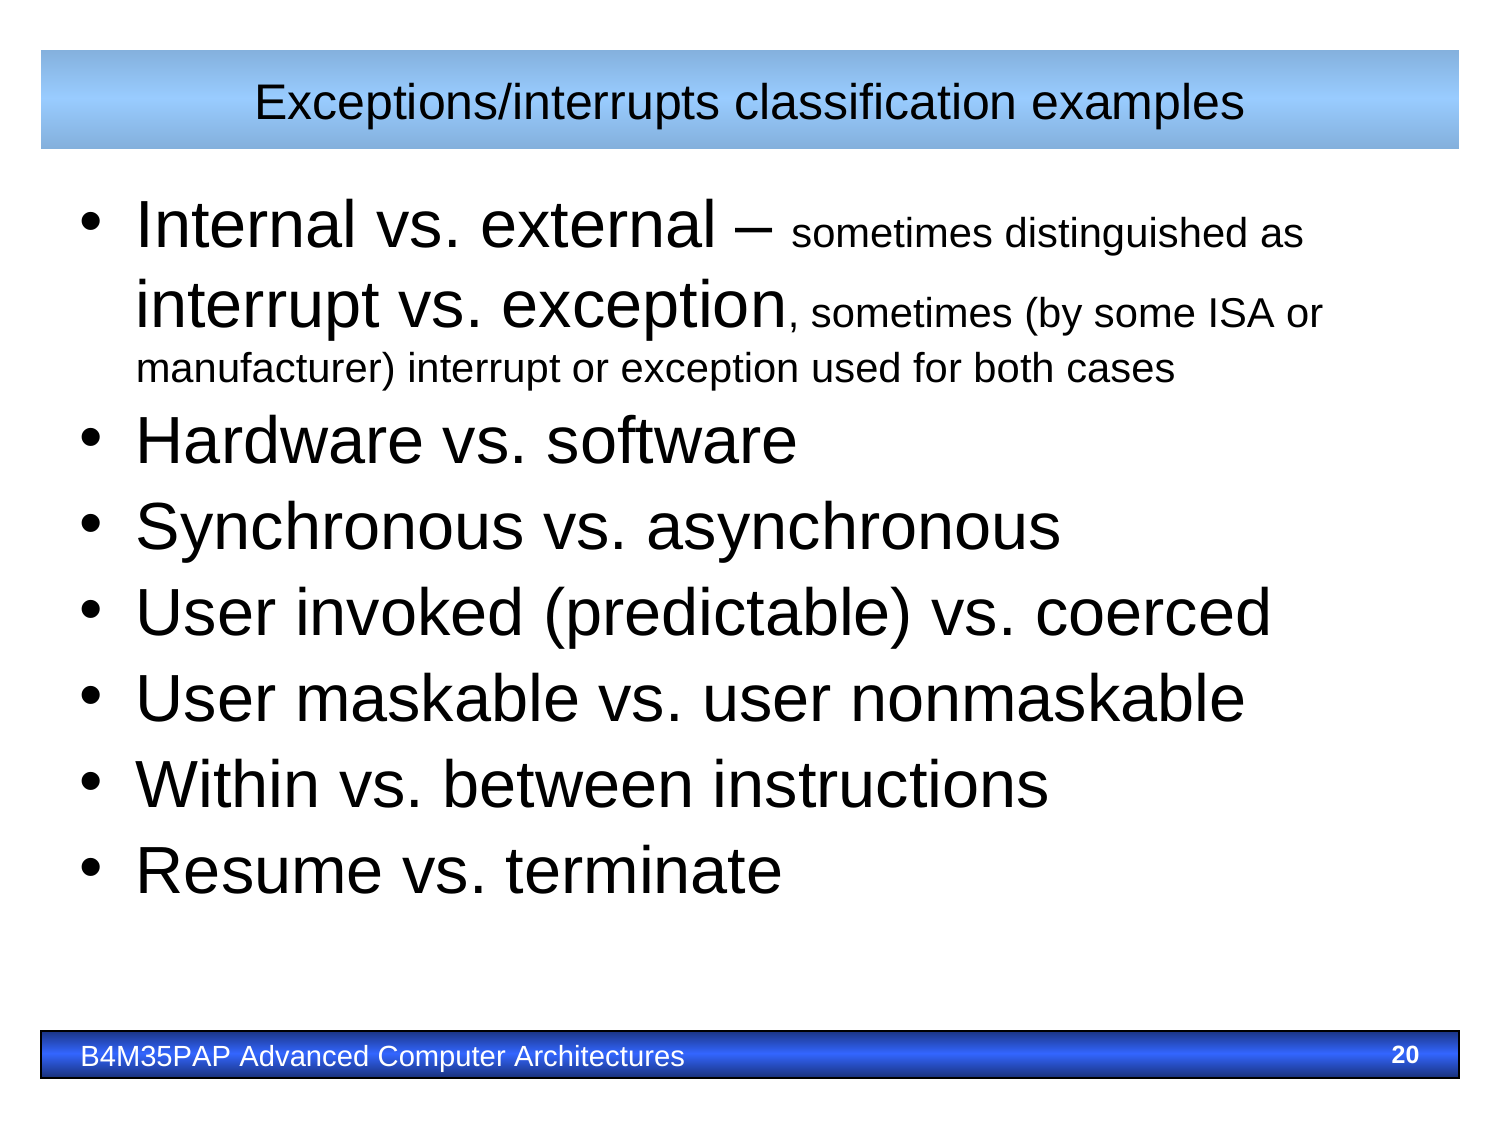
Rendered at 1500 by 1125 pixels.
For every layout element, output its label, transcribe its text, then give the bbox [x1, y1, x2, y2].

title Exceptions/interrupts classification examples [41, 50, 1459, 149]
list Internal vs. external – sometimes distinguished as interrupt vs. exception, sometimes (by some ISA or manufacturer) interrupt or exception used for both cases Hardware vs. software Synchronous vs. asynchronous User invoked (predictable) vs. coerced User maskable vs. user nonmaskable Within vs. between instructions Resume vs. terminate [64, 172, 1436, 1000]
